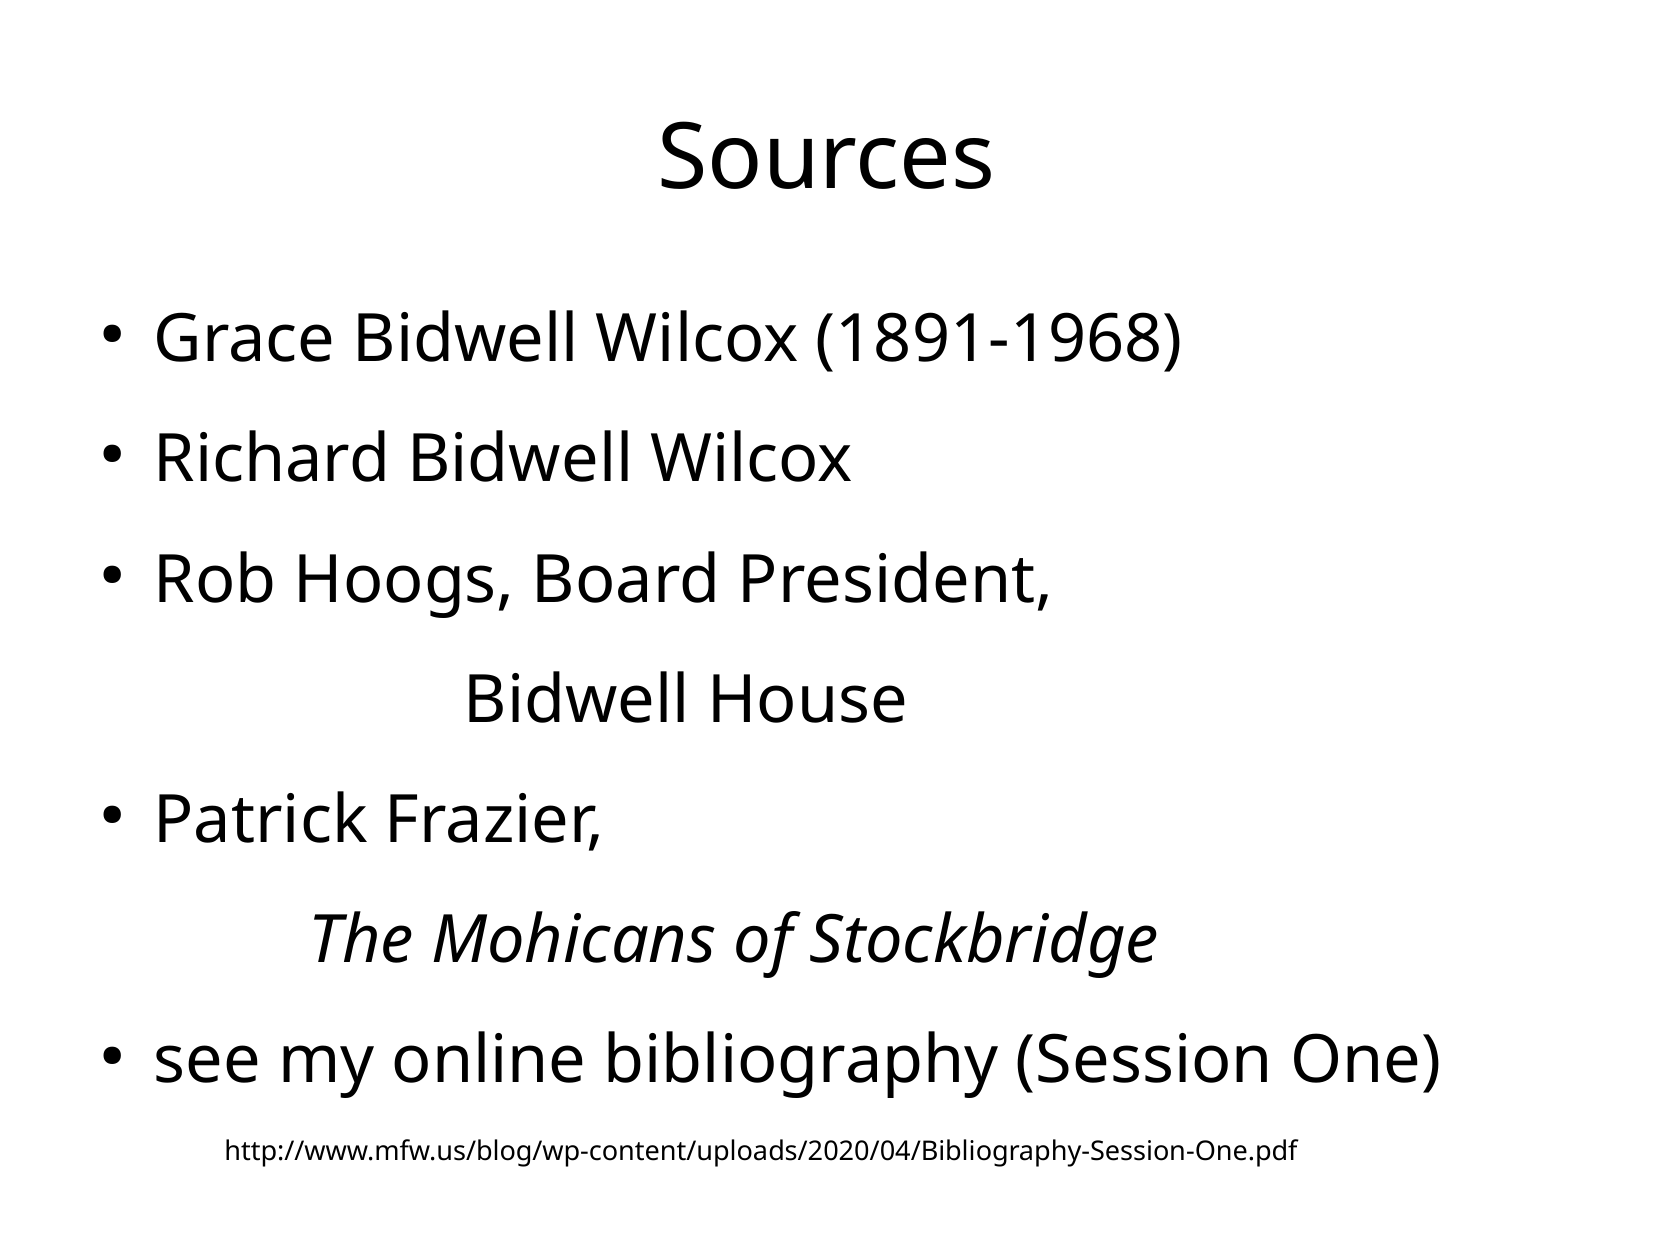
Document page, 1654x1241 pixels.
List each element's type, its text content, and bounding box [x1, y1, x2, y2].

list Grace Bidwell Wilcox (1891-1968) Richard Bidwell Wilcox Rob Hoogs, Board President, Bidwell House Patrick Frazier, The Mohicans of Stockbridge see my online bibliography (Session One) http://www.mfw.us/blog/wp-content/uploads/2020/04/Bibliography-Session-One.pdf [82, 290, 1571, 1109]
title Sources [82, 49, 1571, 257]
